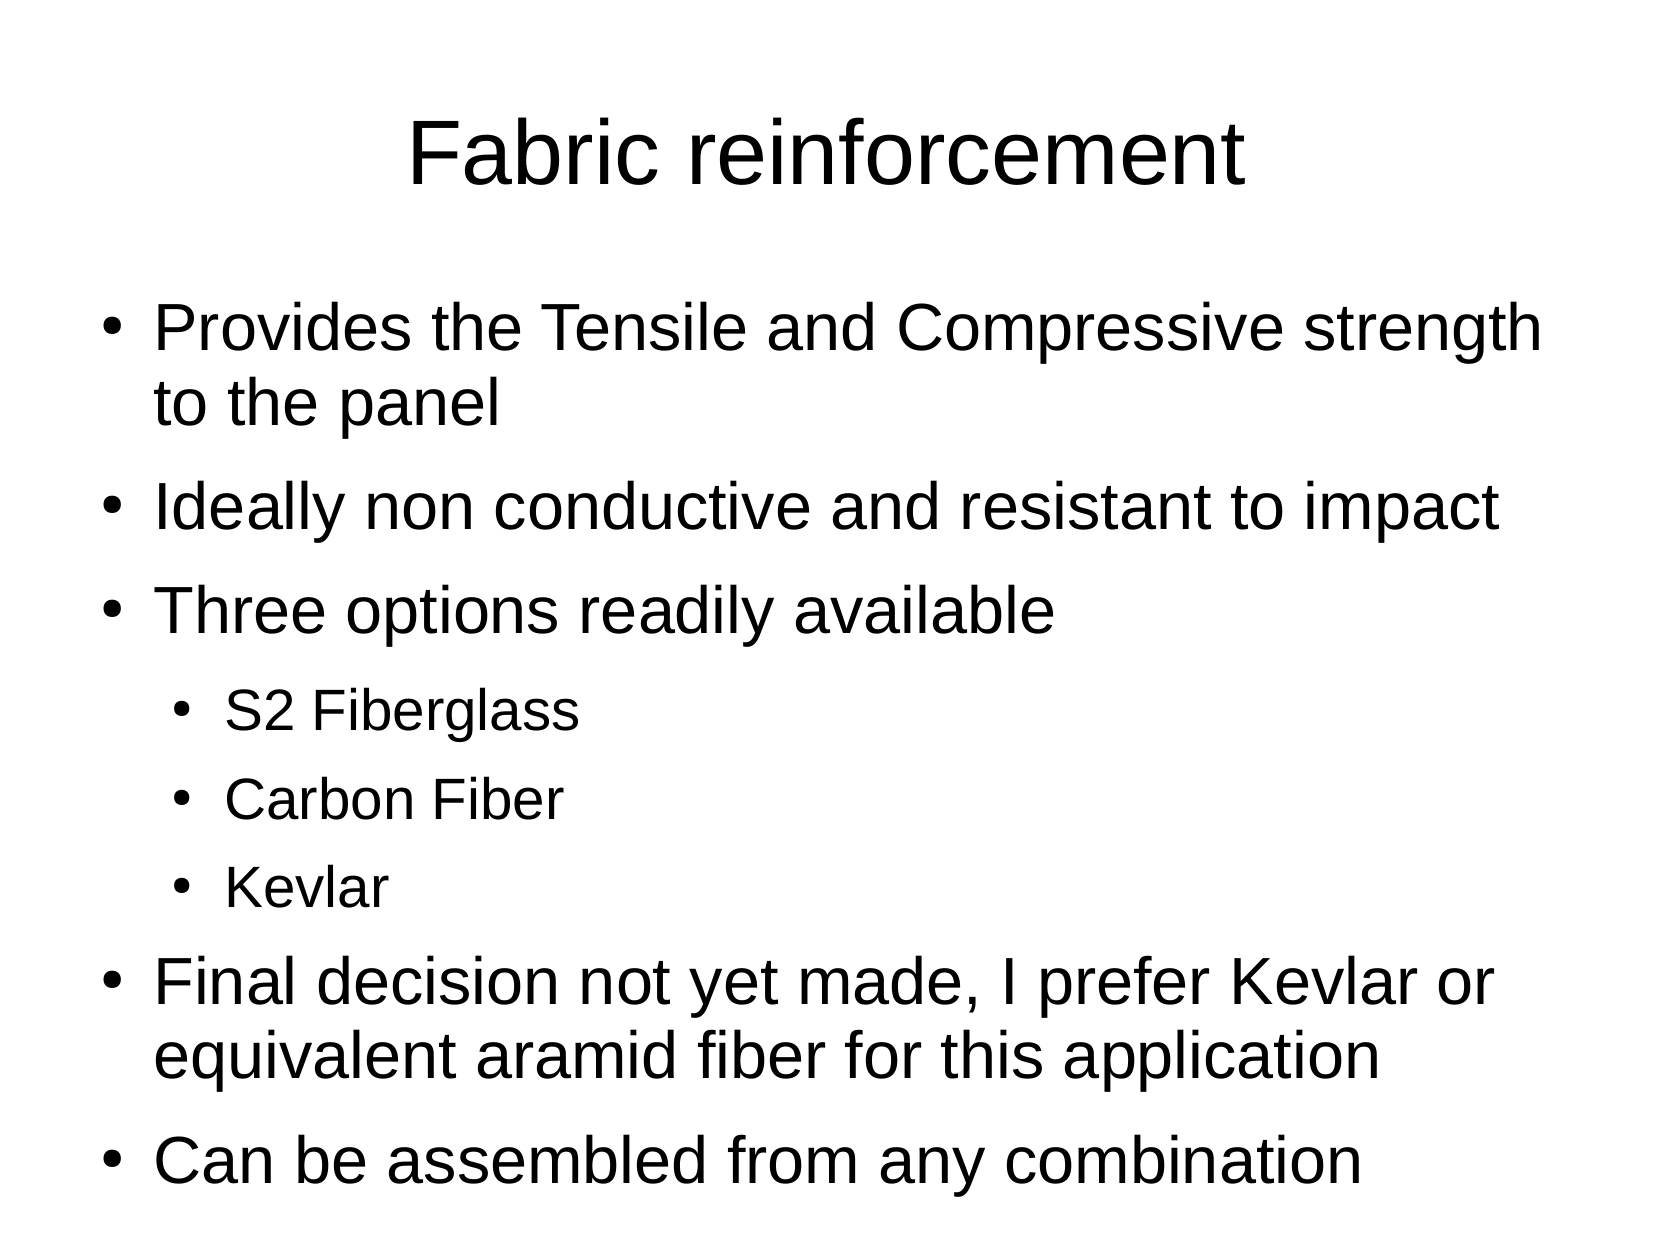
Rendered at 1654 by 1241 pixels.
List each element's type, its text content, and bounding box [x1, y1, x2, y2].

list Provides the Tensile and Compressive strength to the panel Ideally non conductive and resistant to impact Three options readily available S2 Fiberglass Carbon Fiber Kevlar Final decision not yet made, I prefer Kevlar or equivalent aramid fiber for this application Can be assembled from any combination [82, 290, 1571, 1194]
title Fabric reinforcement [82, 56, 1571, 250]
